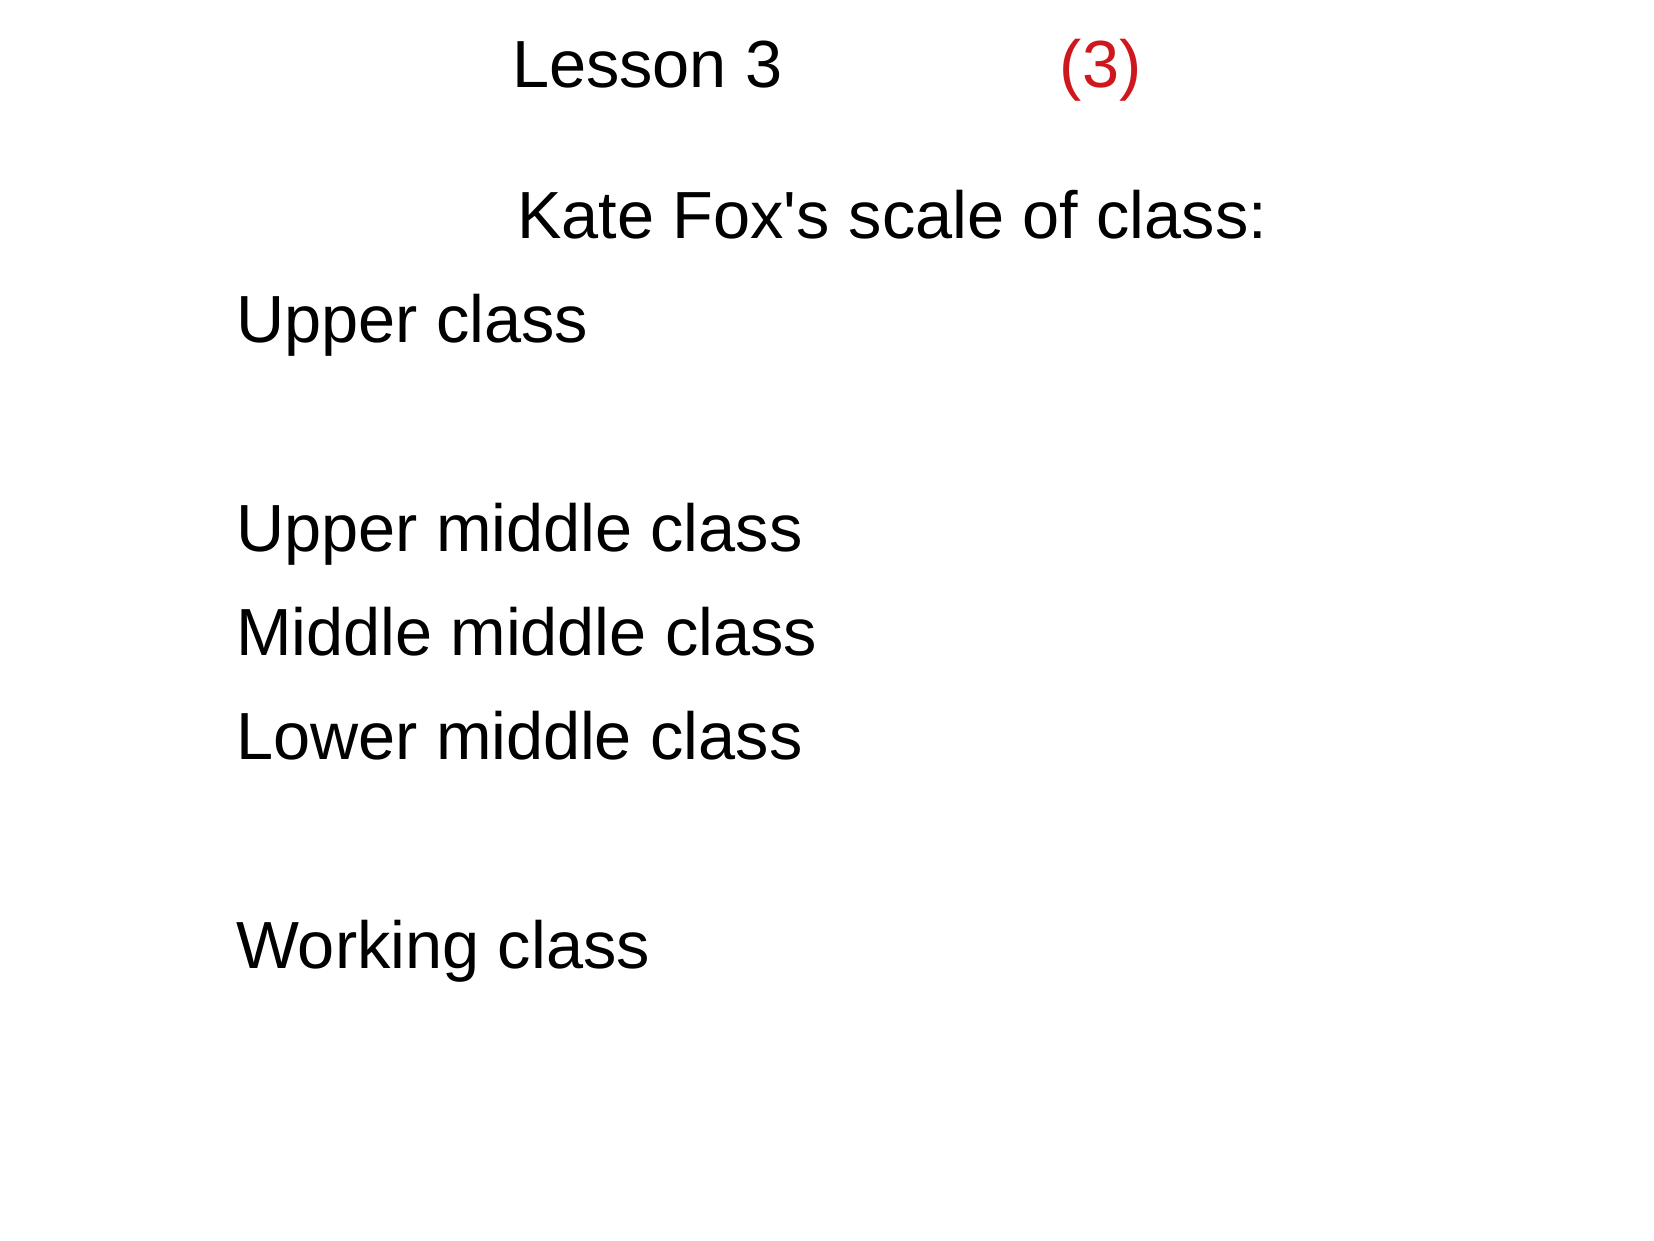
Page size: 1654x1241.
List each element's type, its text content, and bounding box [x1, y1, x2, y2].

title Lesson 3 (3) [82, 26, 1571, 104]
list Kate Fox's scale of class: Upper class Upper middle class Middle middle class Lower middle class Working class [165, 177, 1550, 1147]
